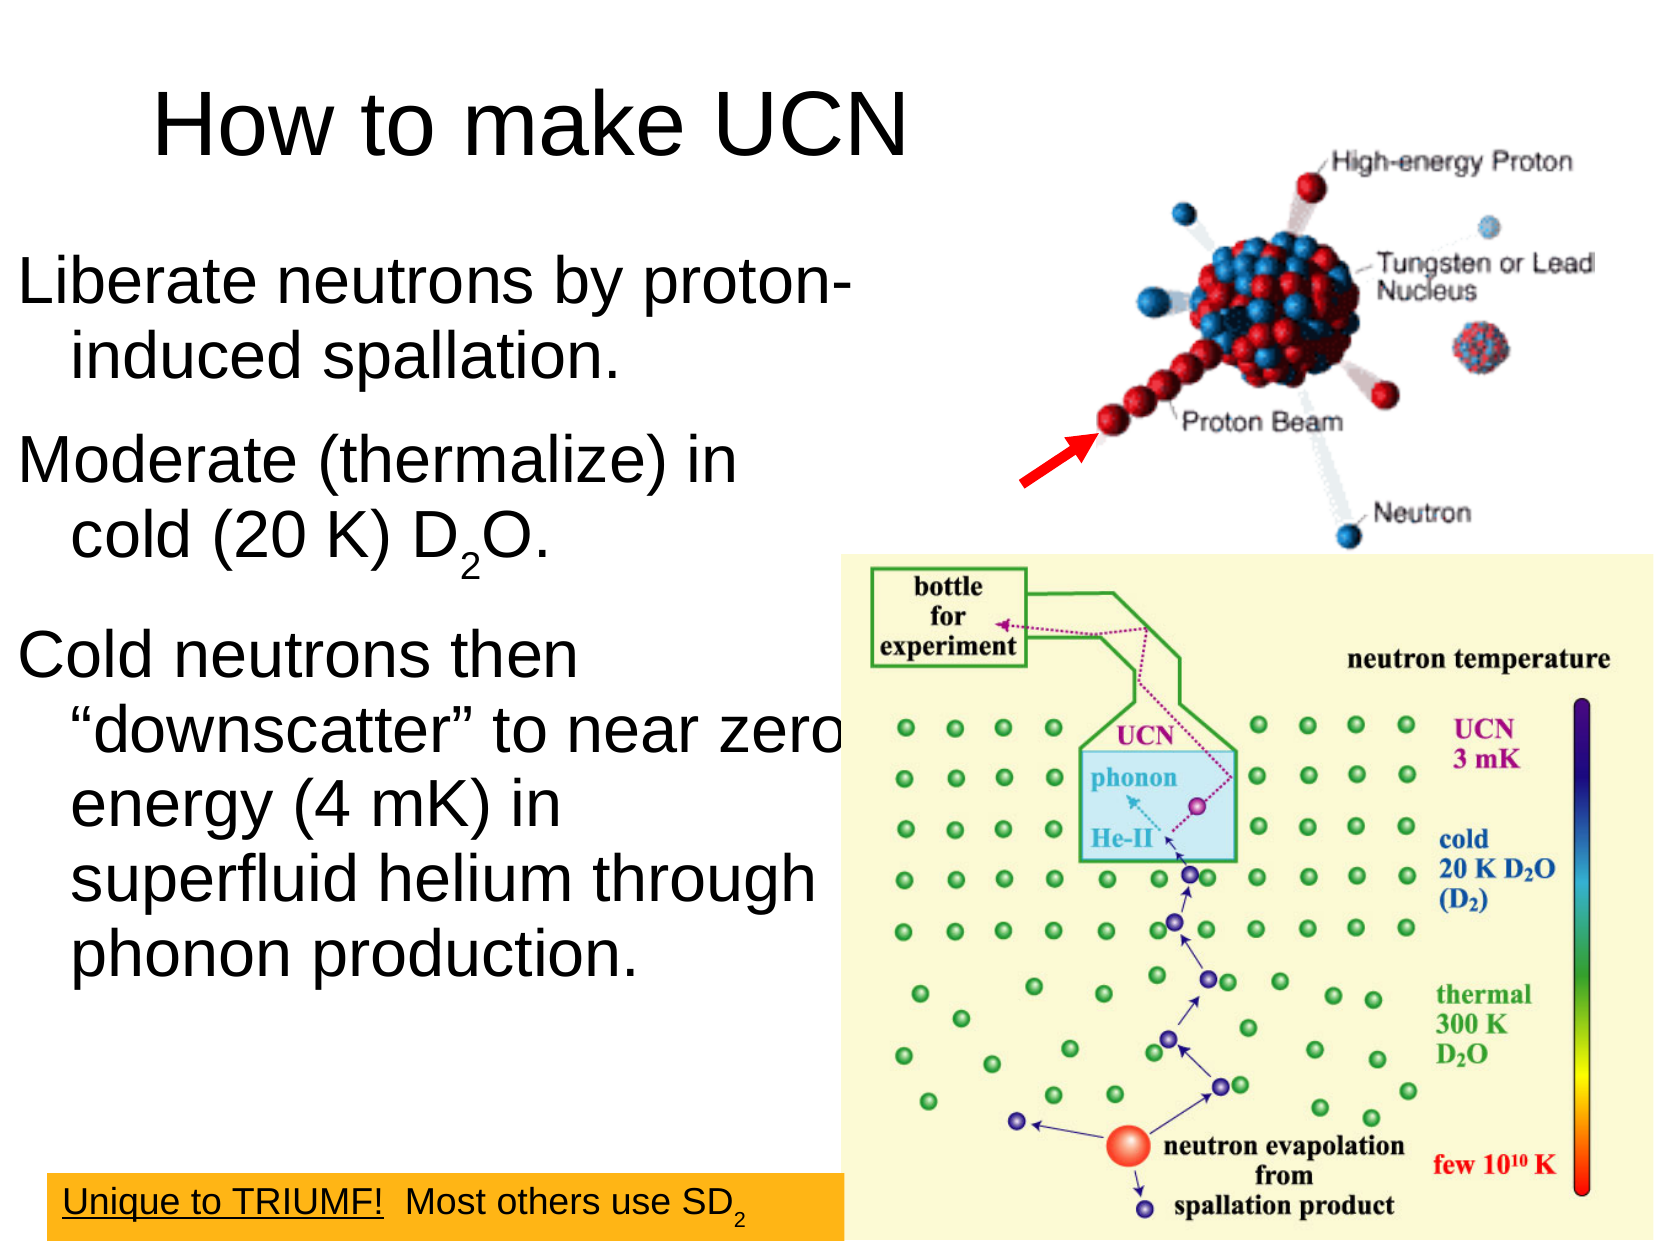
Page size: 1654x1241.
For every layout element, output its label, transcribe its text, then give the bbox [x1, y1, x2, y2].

text_box Unique to TRIUMF! Most others use SD2 [47, 1173, 845, 1241]
title How to make UCN [0, 27, 1063, 220]
picture [840, 147, 1654, 1241]
list Liberate neutrons by proton-induced spallation. Moderate (thermalize) in cold (20 K) D2O. Cold neutrons then “downscatter” to near zero energy (4 mK) in superfluid helium through phonon production. [0, 242, 857, 1064]
